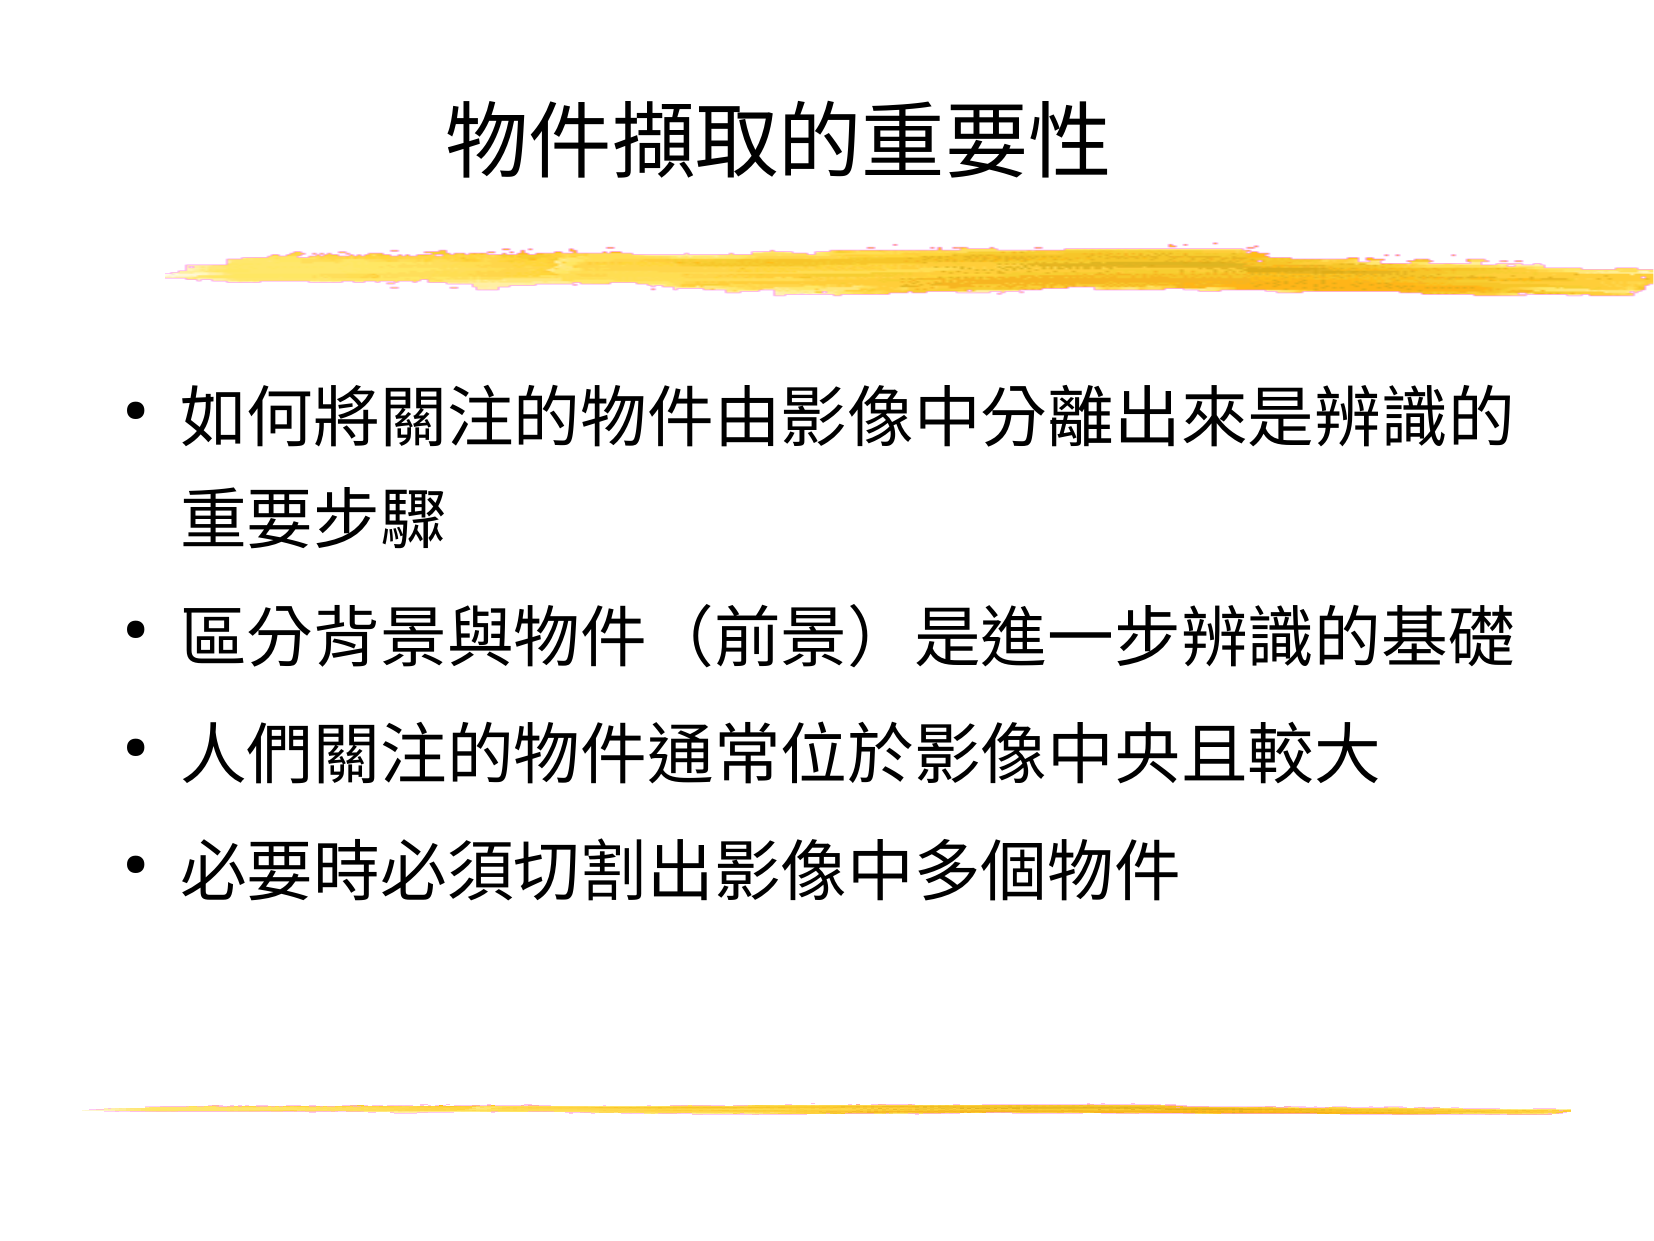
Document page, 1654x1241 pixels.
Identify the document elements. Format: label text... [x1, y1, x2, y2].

list 如何將關注的物件由影像中分離出來是辨識的重要步驟 區分背景與物件（前景）是進一步辨識的基礎 人們關注的物件通常位於影像中央且較大 必要時必須切割出影像中多個物件 [124, 358, 1530, 1103]
picture [82, 1102, 1571, 1117]
title 物件擷取的重要性 [76, 28, 1482, 235]
picture [165, 237, 1654, 308]
